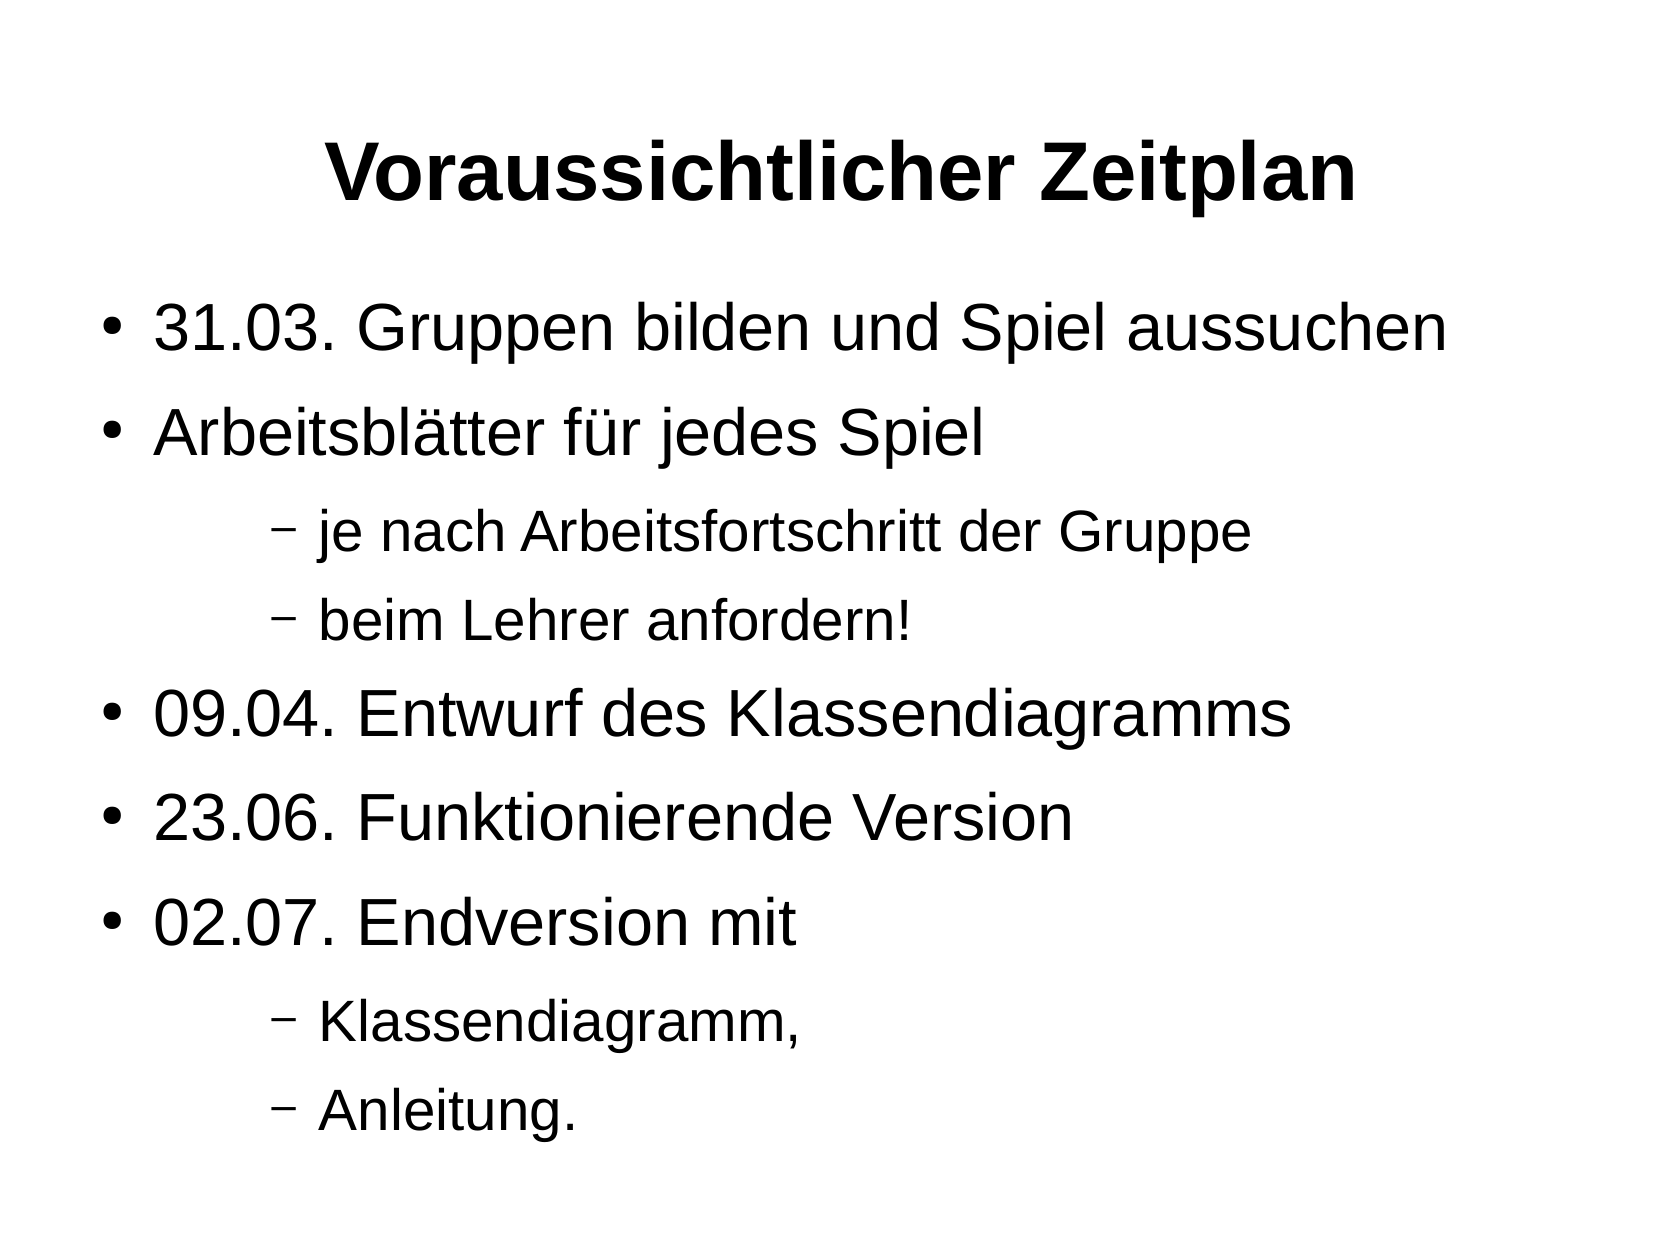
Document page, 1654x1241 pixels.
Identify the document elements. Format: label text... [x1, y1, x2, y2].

list 31.03. Gruppen bilden und Spiel aussuchen Arbeitsblätter für jedes Spiel je nach Arbeitsfortschritt der Gruppe beim Lehrer anfordern! 09.04. Entwurf des Klassendiagramms 23.06. Funktionierende Version 02.07. Endversion mit Klassendiagramm, Anleitung. [82, 290, 1571, 1142]
text_box Voraussichtlicher Zeitplan [88, 118, 1595, 226]
